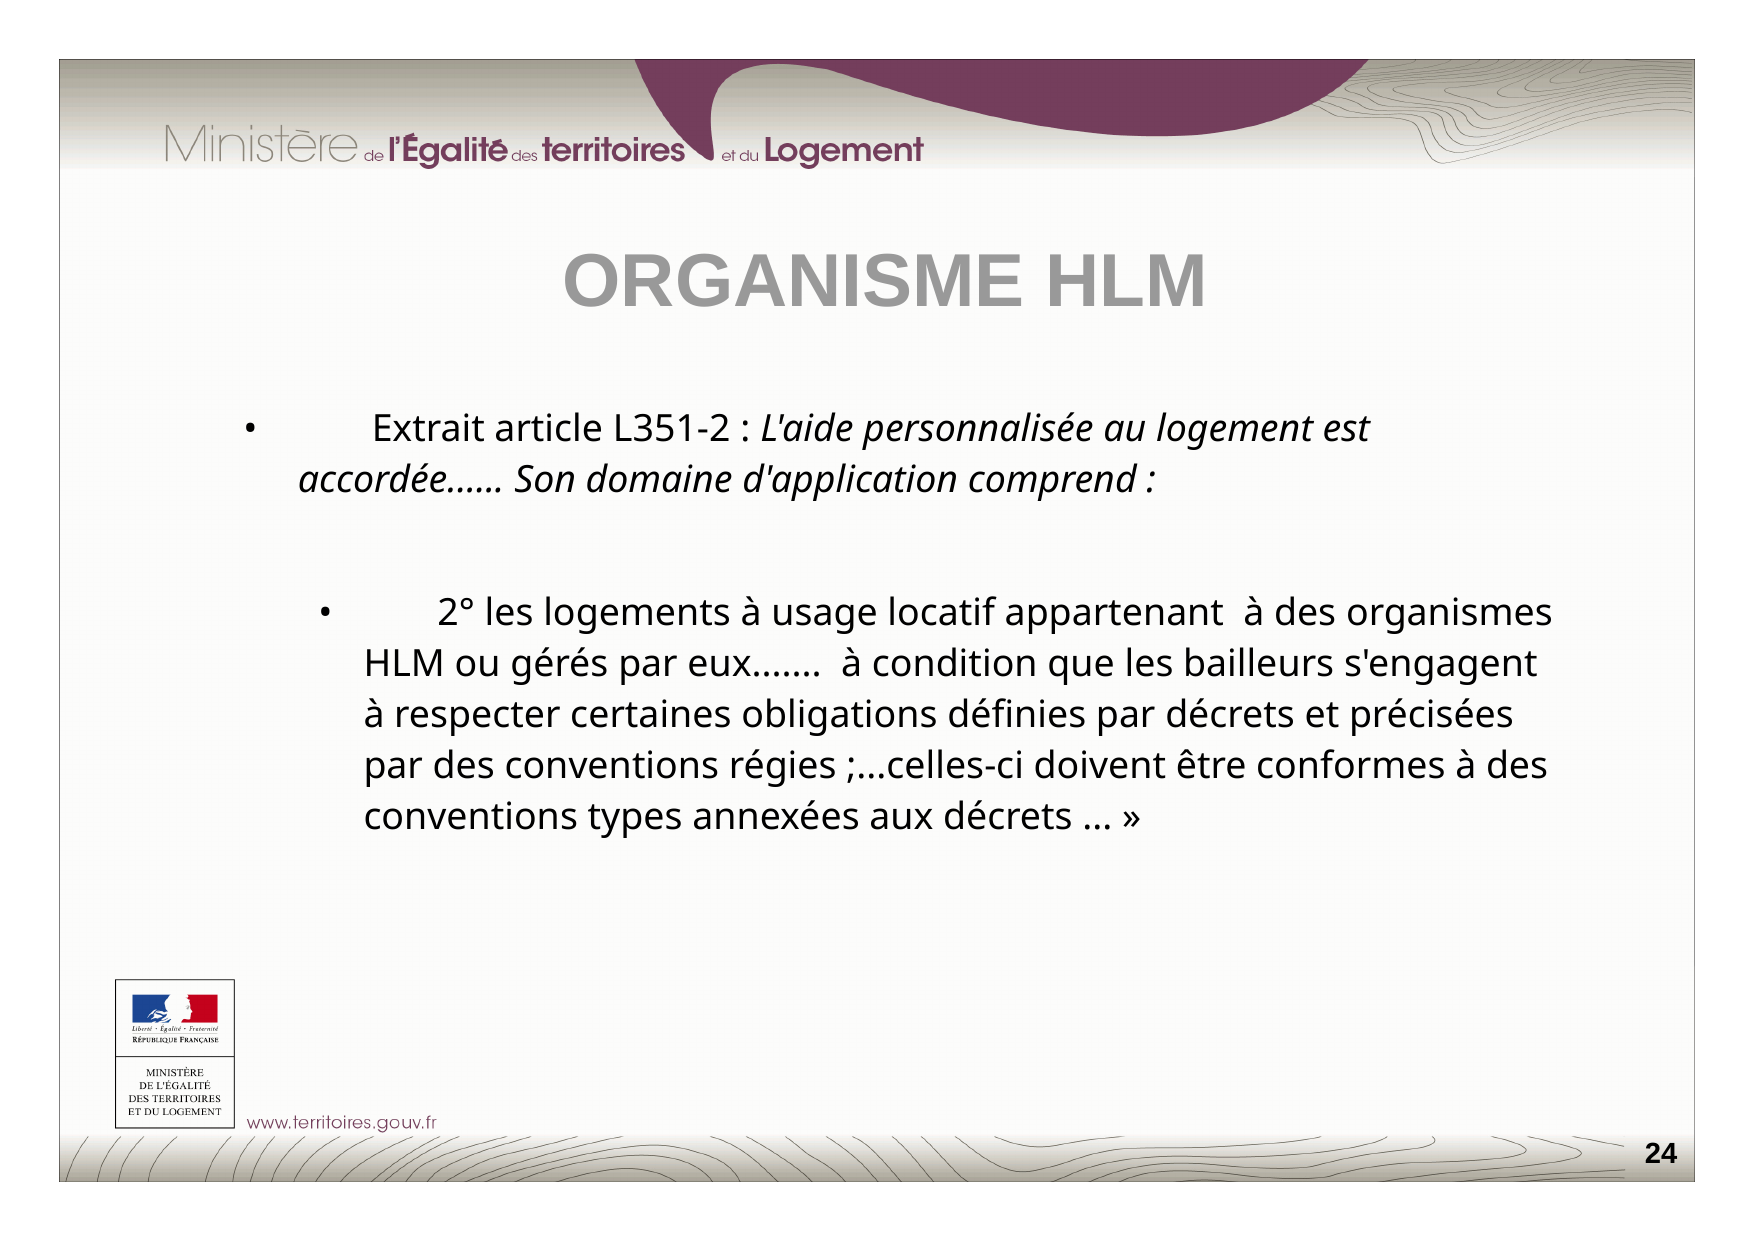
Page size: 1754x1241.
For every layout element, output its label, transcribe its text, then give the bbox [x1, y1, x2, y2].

list • Extrait article L351-2 : L'aide personnalisée au logement est accordée...... Son domaine d'application comprend : • 2° les logements à usage locatif appartenant à des organismes HLM ou gérés par eux....... à condition que les bailleurs s'engagent à respecter certaines obligations définies par décrets et précisées par des conventions régies ;...celles-ci doivent être conformes à des conventions types annexées aux décrets ... » [243, 401, 1559, 1053]
title ORGANISME HLM [149, 186, 1622, 374]
picture [59, 59, 1695, 1182]
